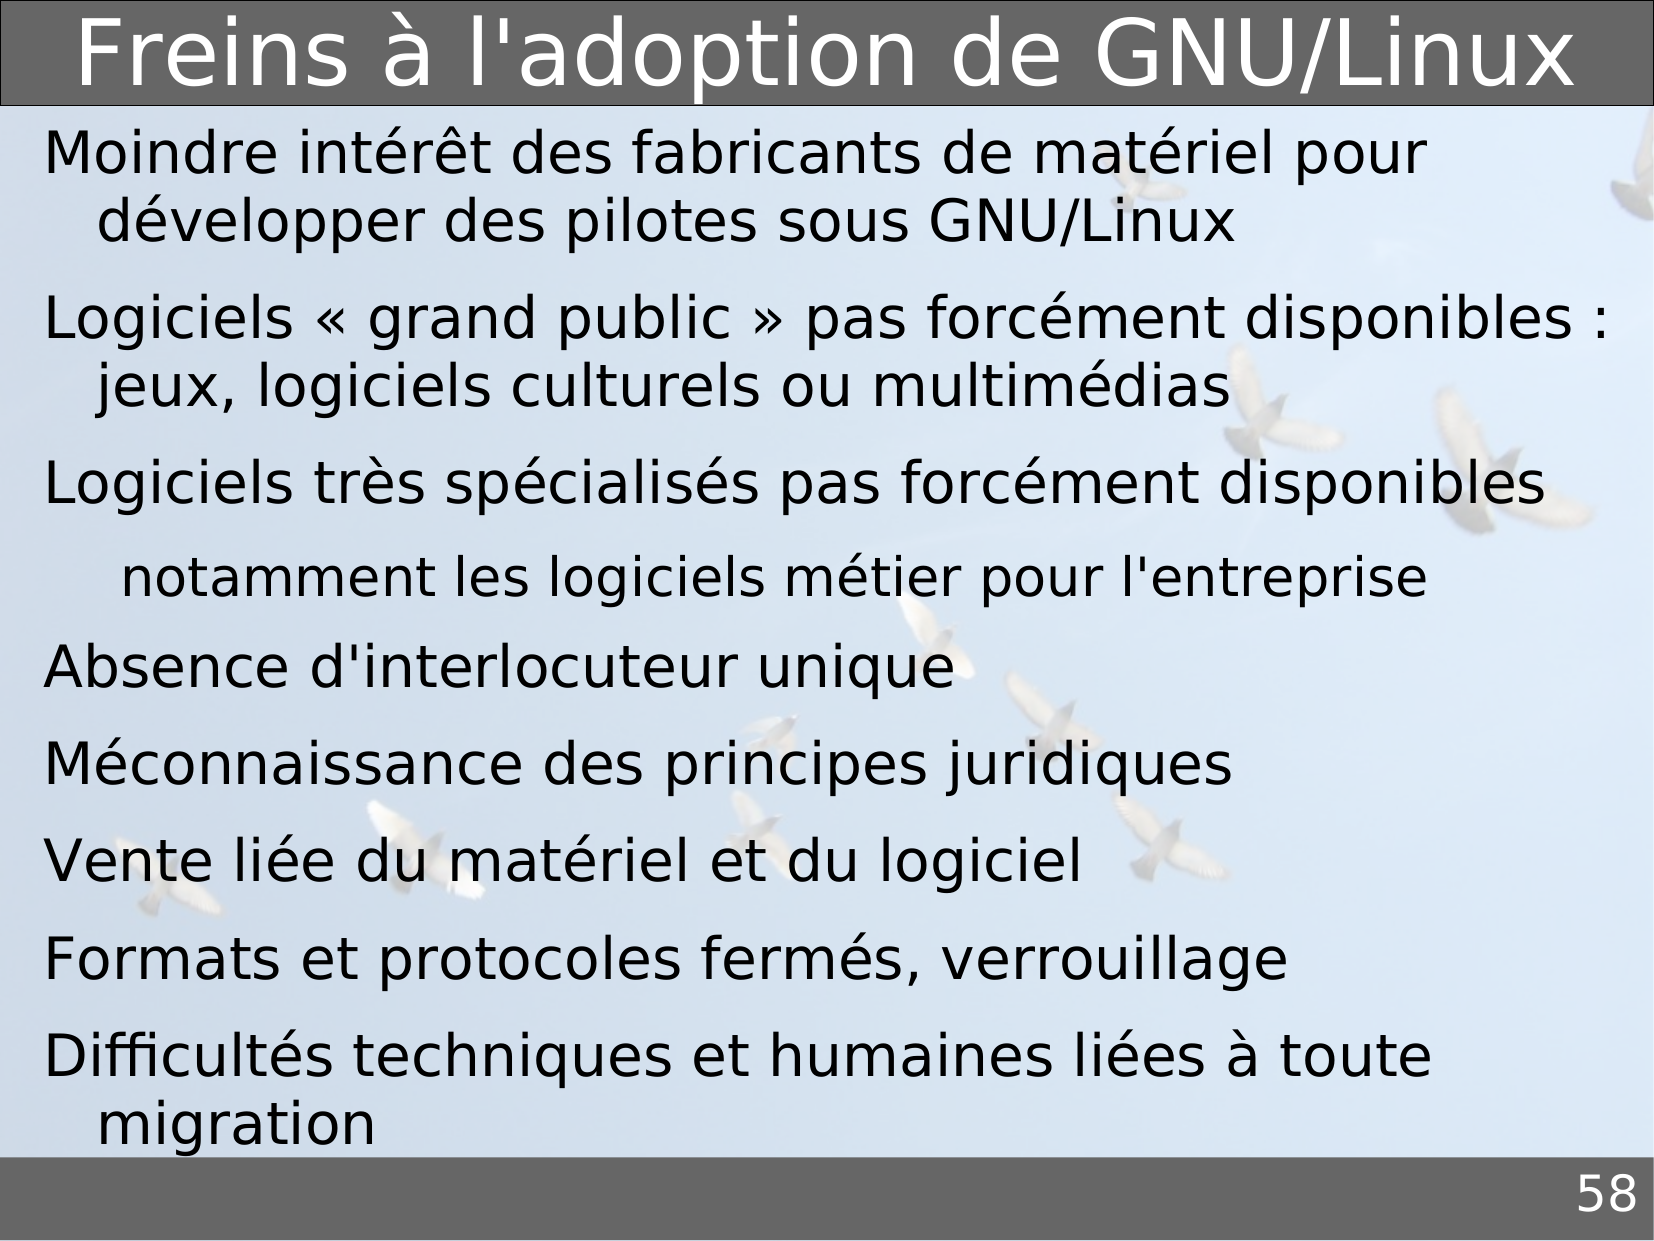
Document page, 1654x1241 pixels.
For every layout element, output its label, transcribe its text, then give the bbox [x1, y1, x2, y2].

title Freins à l'adoption de GNU/Linux [0, 0, 1654, 108]
list Moindre intérêt des fabricants de matériel pour développer des pilotes sous GNU/Linux Logiciels « grand public » pas forcément disponibles : jeux, logiciels culturels ou multimédias Logiciels très spécialisés pas forcément disponibles notamment les logiciels métier pour l'entreprise Absence d'interlocuteur unique Méconnaissance des principes juridiques Vente liée du matériel et du logiciel Formats et protocoles fermés, verrouillage Difficultés techniques et humaines liées à toute migration [25, 119, 1621, 1158]
